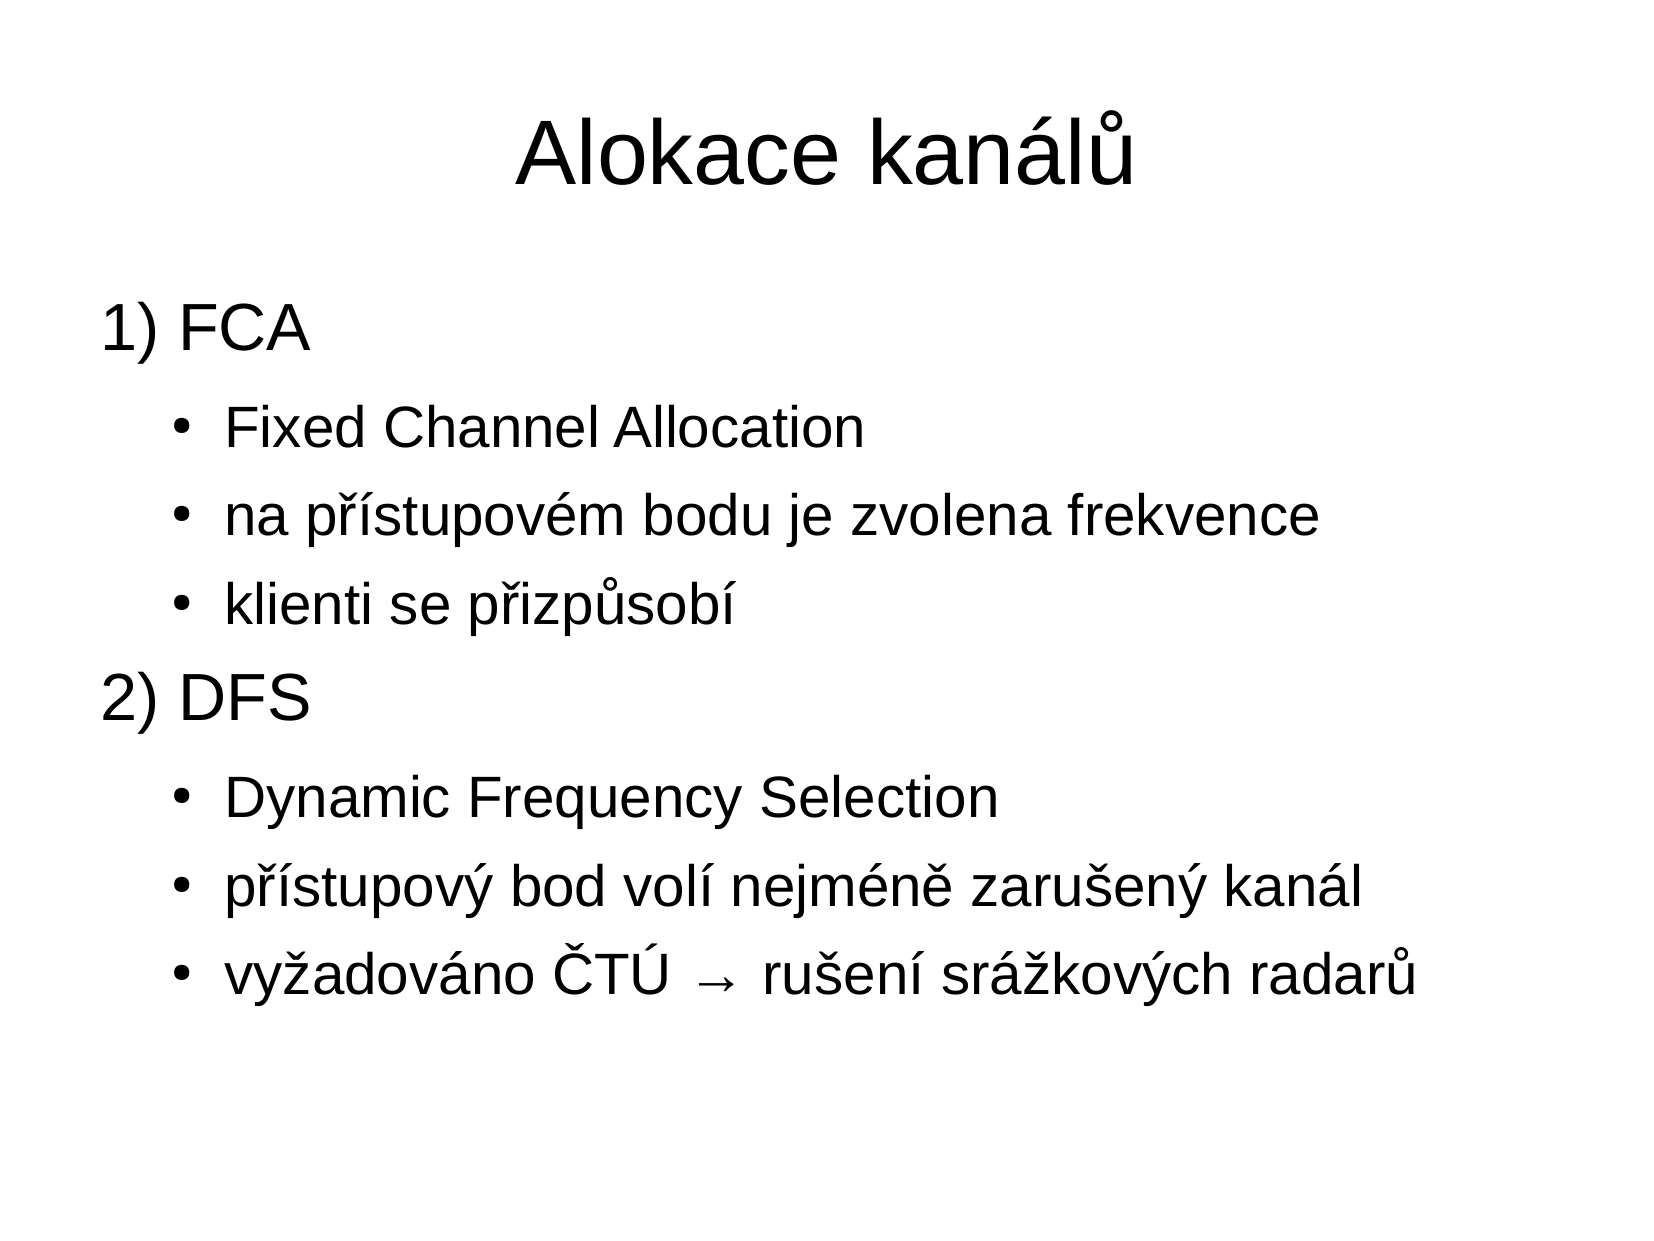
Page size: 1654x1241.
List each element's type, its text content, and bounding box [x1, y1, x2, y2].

list FCA Fixed Channel Allocation na přístupovém bodu je zvolena frekvence klienti se přizpůsobí DFS Dynamic Frequency Selection přístupový bod volí nejméně zarušený kanál vyžadováno ČTÚ → rušení srážkových radarů [82, 290, 1571, 1010]
title Alokace kanálů [82, 49, 1571, 257]
